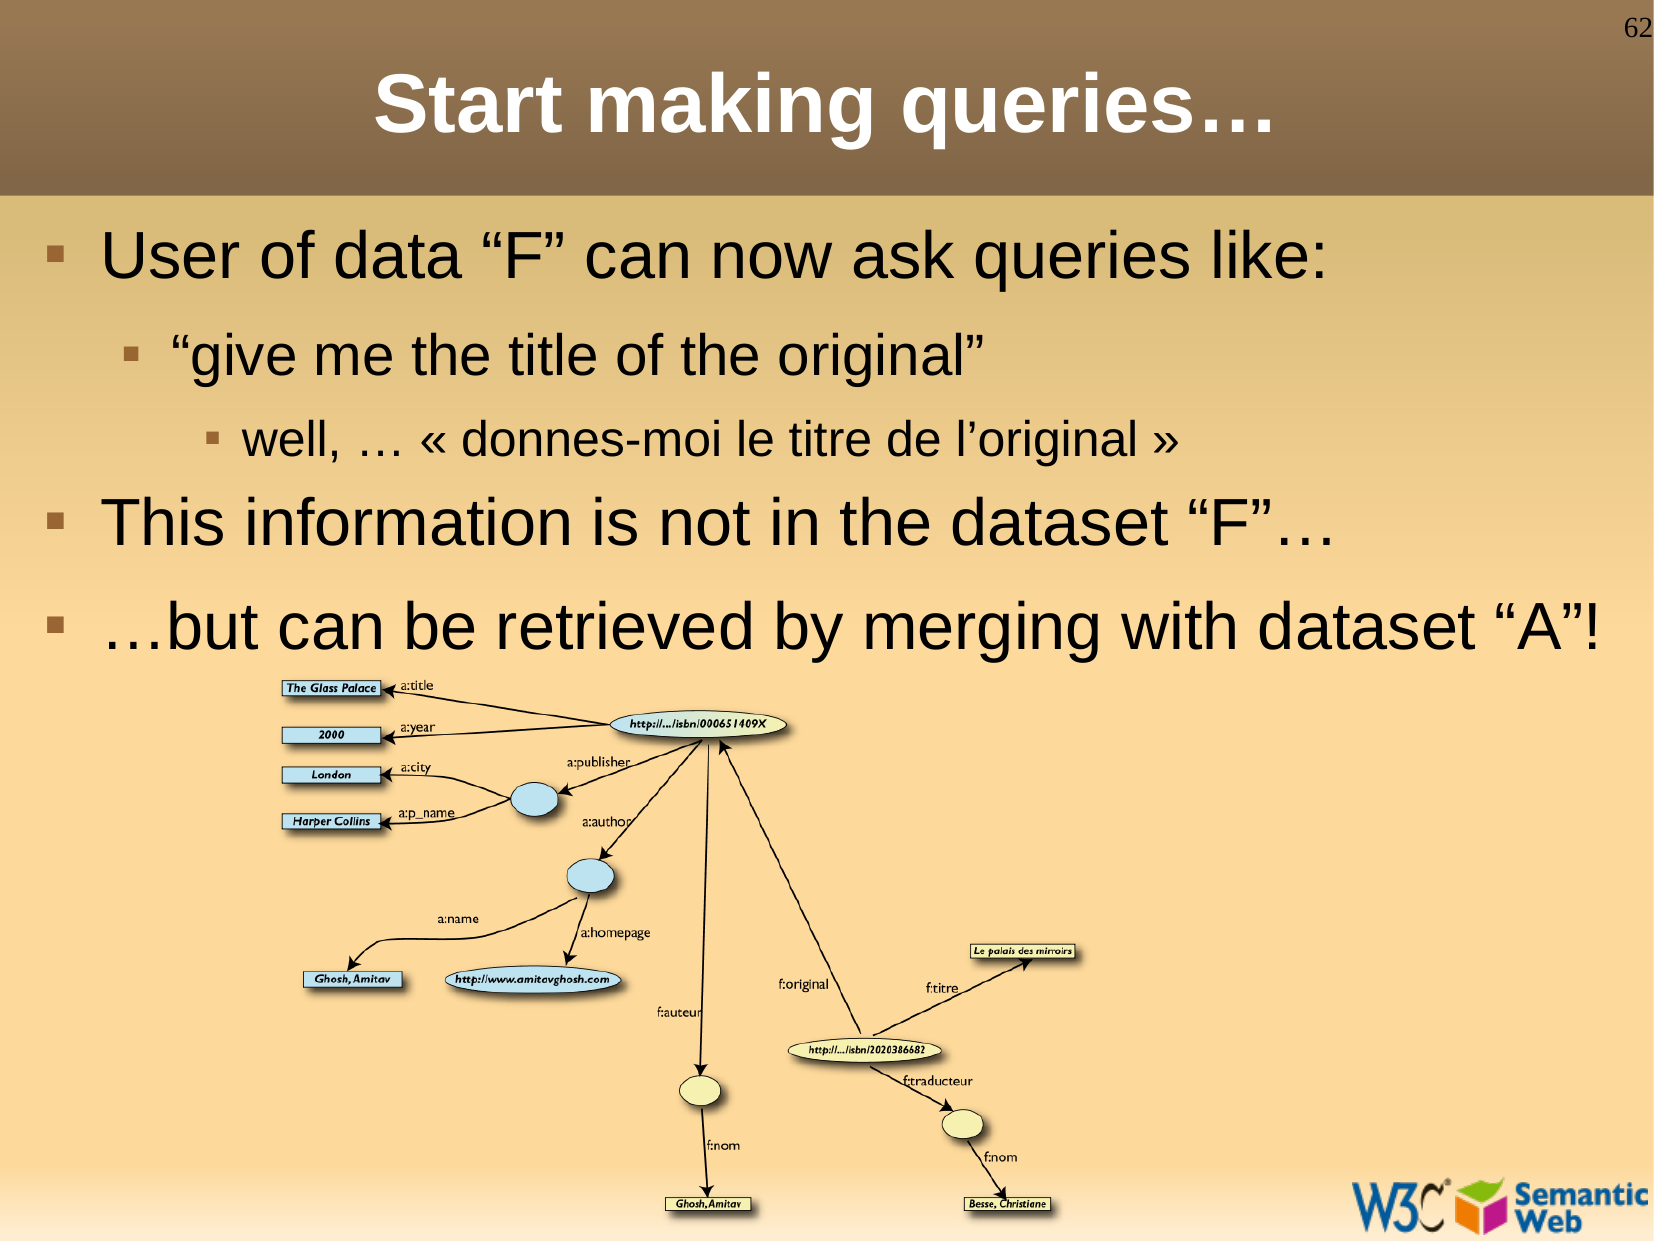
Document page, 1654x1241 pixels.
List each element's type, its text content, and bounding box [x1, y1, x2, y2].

list User of data “F” can now ask queries like: “give me the title of the original” well, … « donnes-moi le titre de l’original » This information is not in the dataset “F”… …but can be retrieved by merging with dataset “A”! [29, 218, 1624, 691]
title Start making queries… [0, 0, 1654, 208]
picture [0, 208, 1654, 1241]
